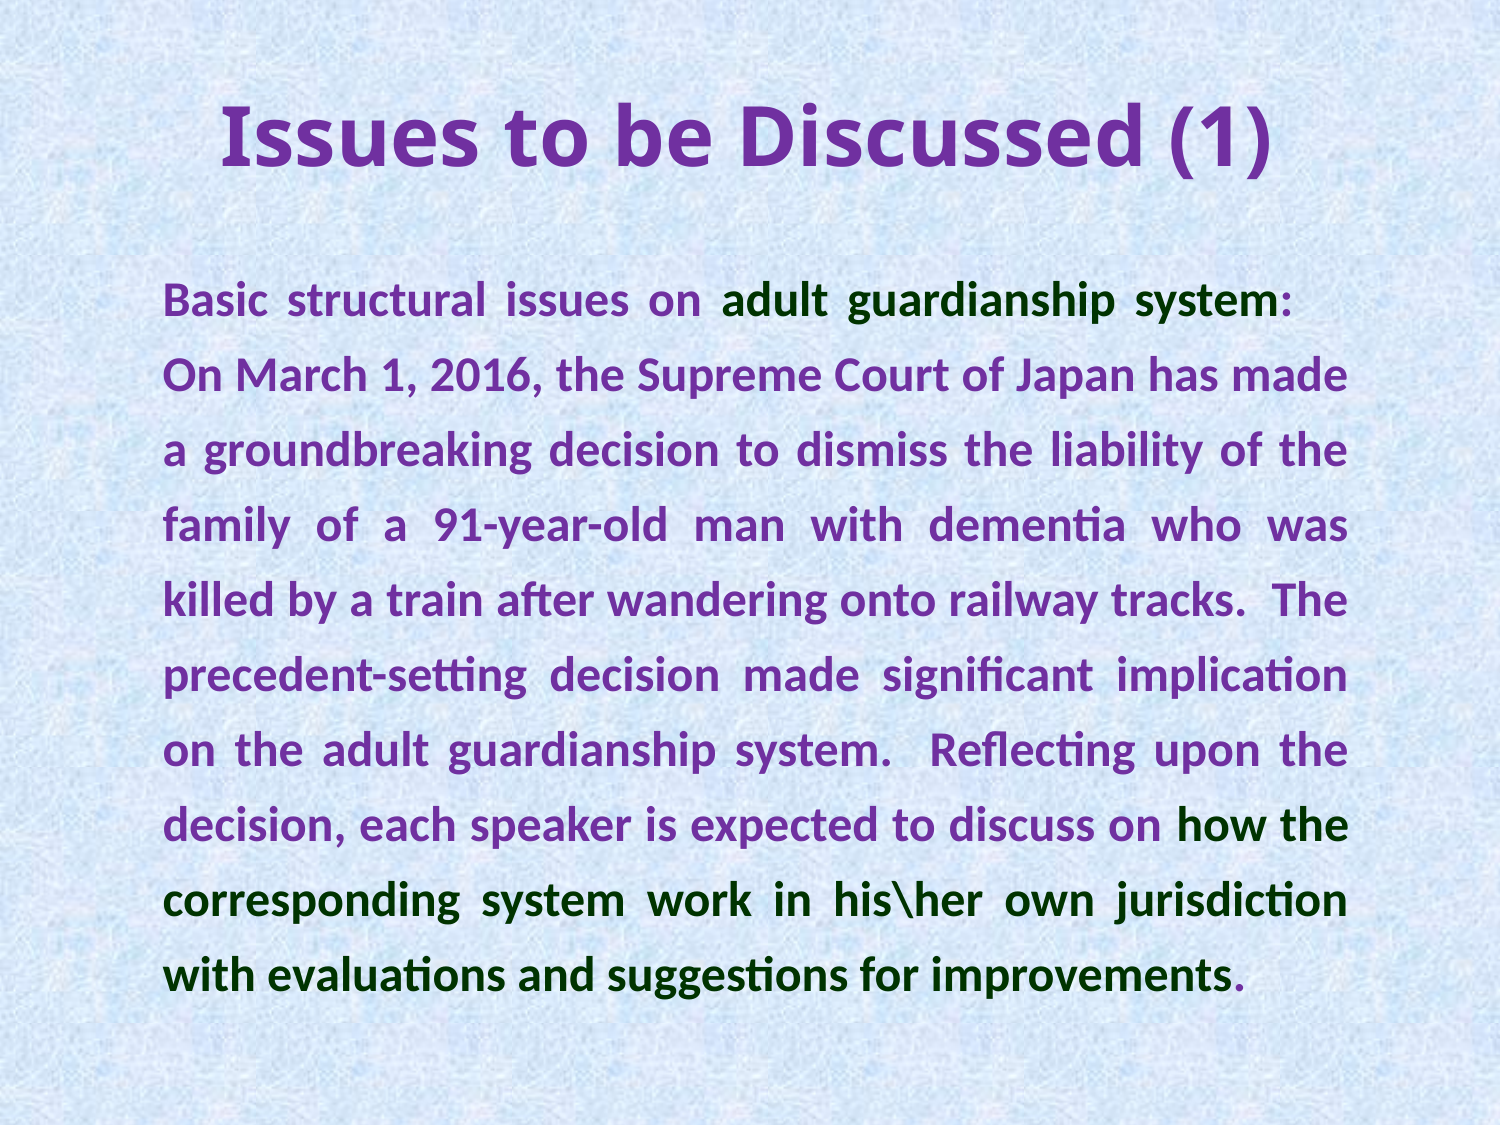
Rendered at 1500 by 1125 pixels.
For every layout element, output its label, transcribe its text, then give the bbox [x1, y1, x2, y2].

list Basic structural issues on adult guardianship system: On March 1, 2016, the Supreme Court of Japan has made a groundbreaking decision to dismiss the liability of the family of a 91-year-old man with dementia who was killed by a train after wandering onto railway tracks. The precedent-setting decision made significant implication on the adult guardianship system. Reflecting upon the decision, each speaker is expected to discuss on how the corresponding system work in his\her own jurisdiction with evaluations and suggestions for improvements. [147, 243, 1365, 1049]
title Issues to be Discussed (1) [100, 30, 1395, 249]
